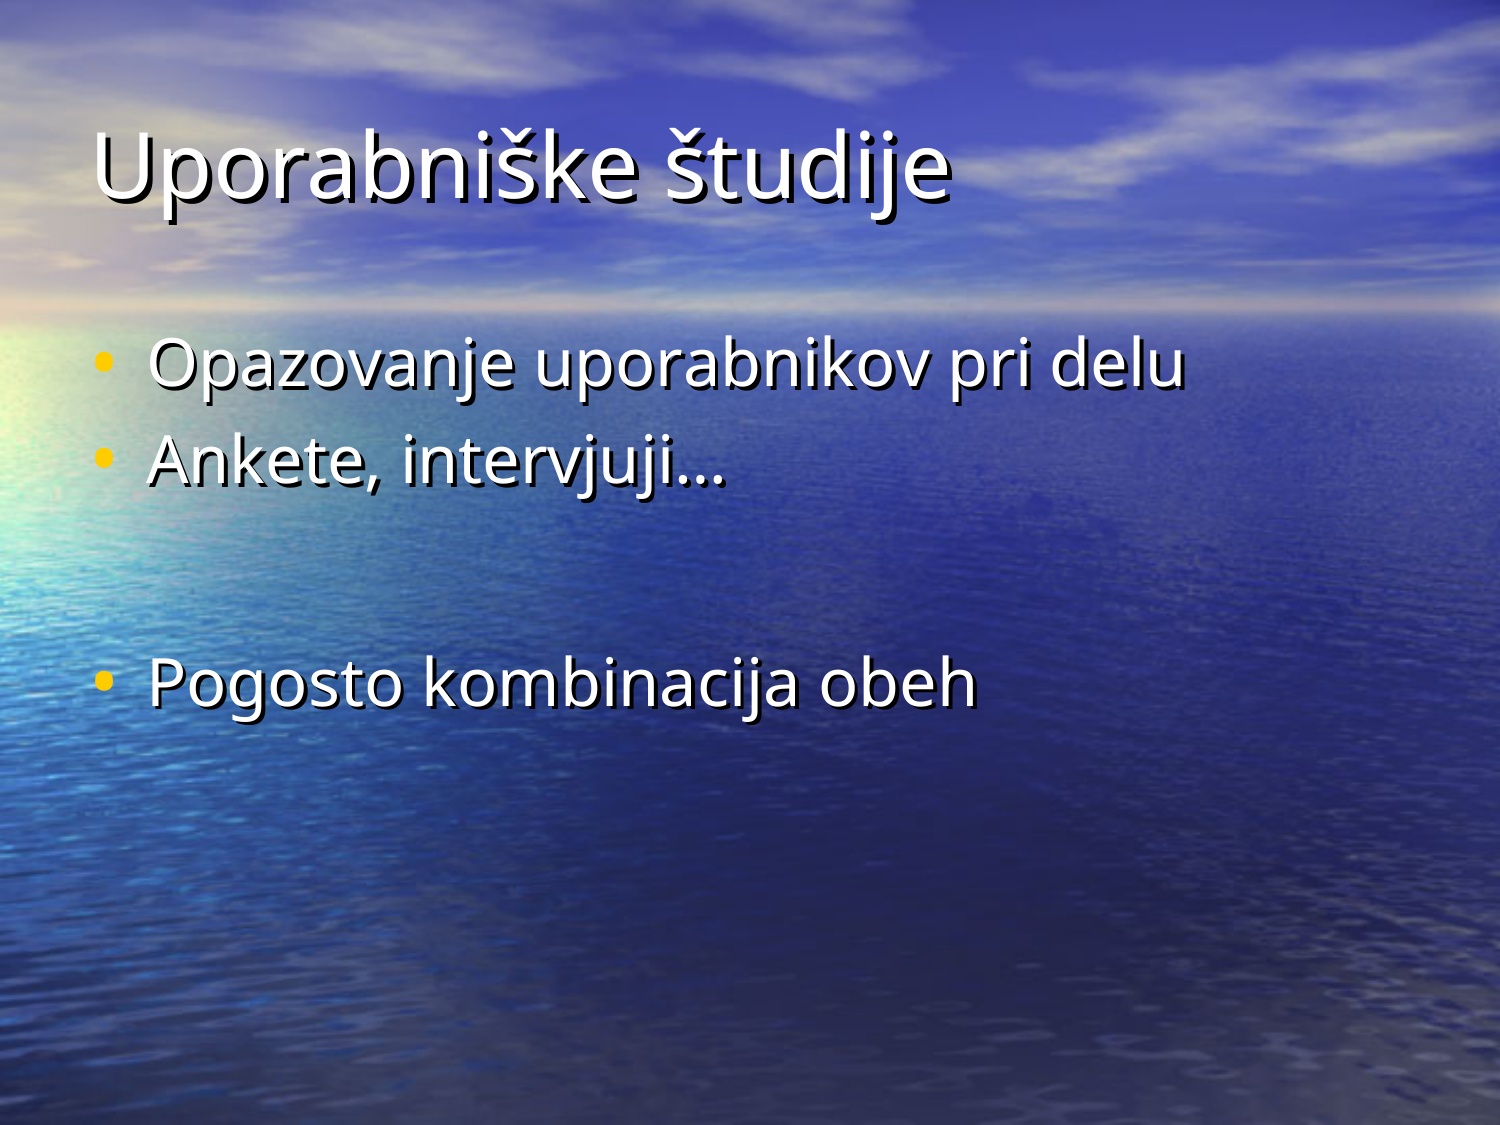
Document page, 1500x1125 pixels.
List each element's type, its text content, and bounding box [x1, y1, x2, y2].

title Uporabniške študije [75, 47, 1426, 276]
list Opazovanje uporabnikov pri delu Ankete, intervjuji… Pogosto kombinacija obeh [75, 312, 1426, 988]
picture [0, 0, 1500, 1125]
